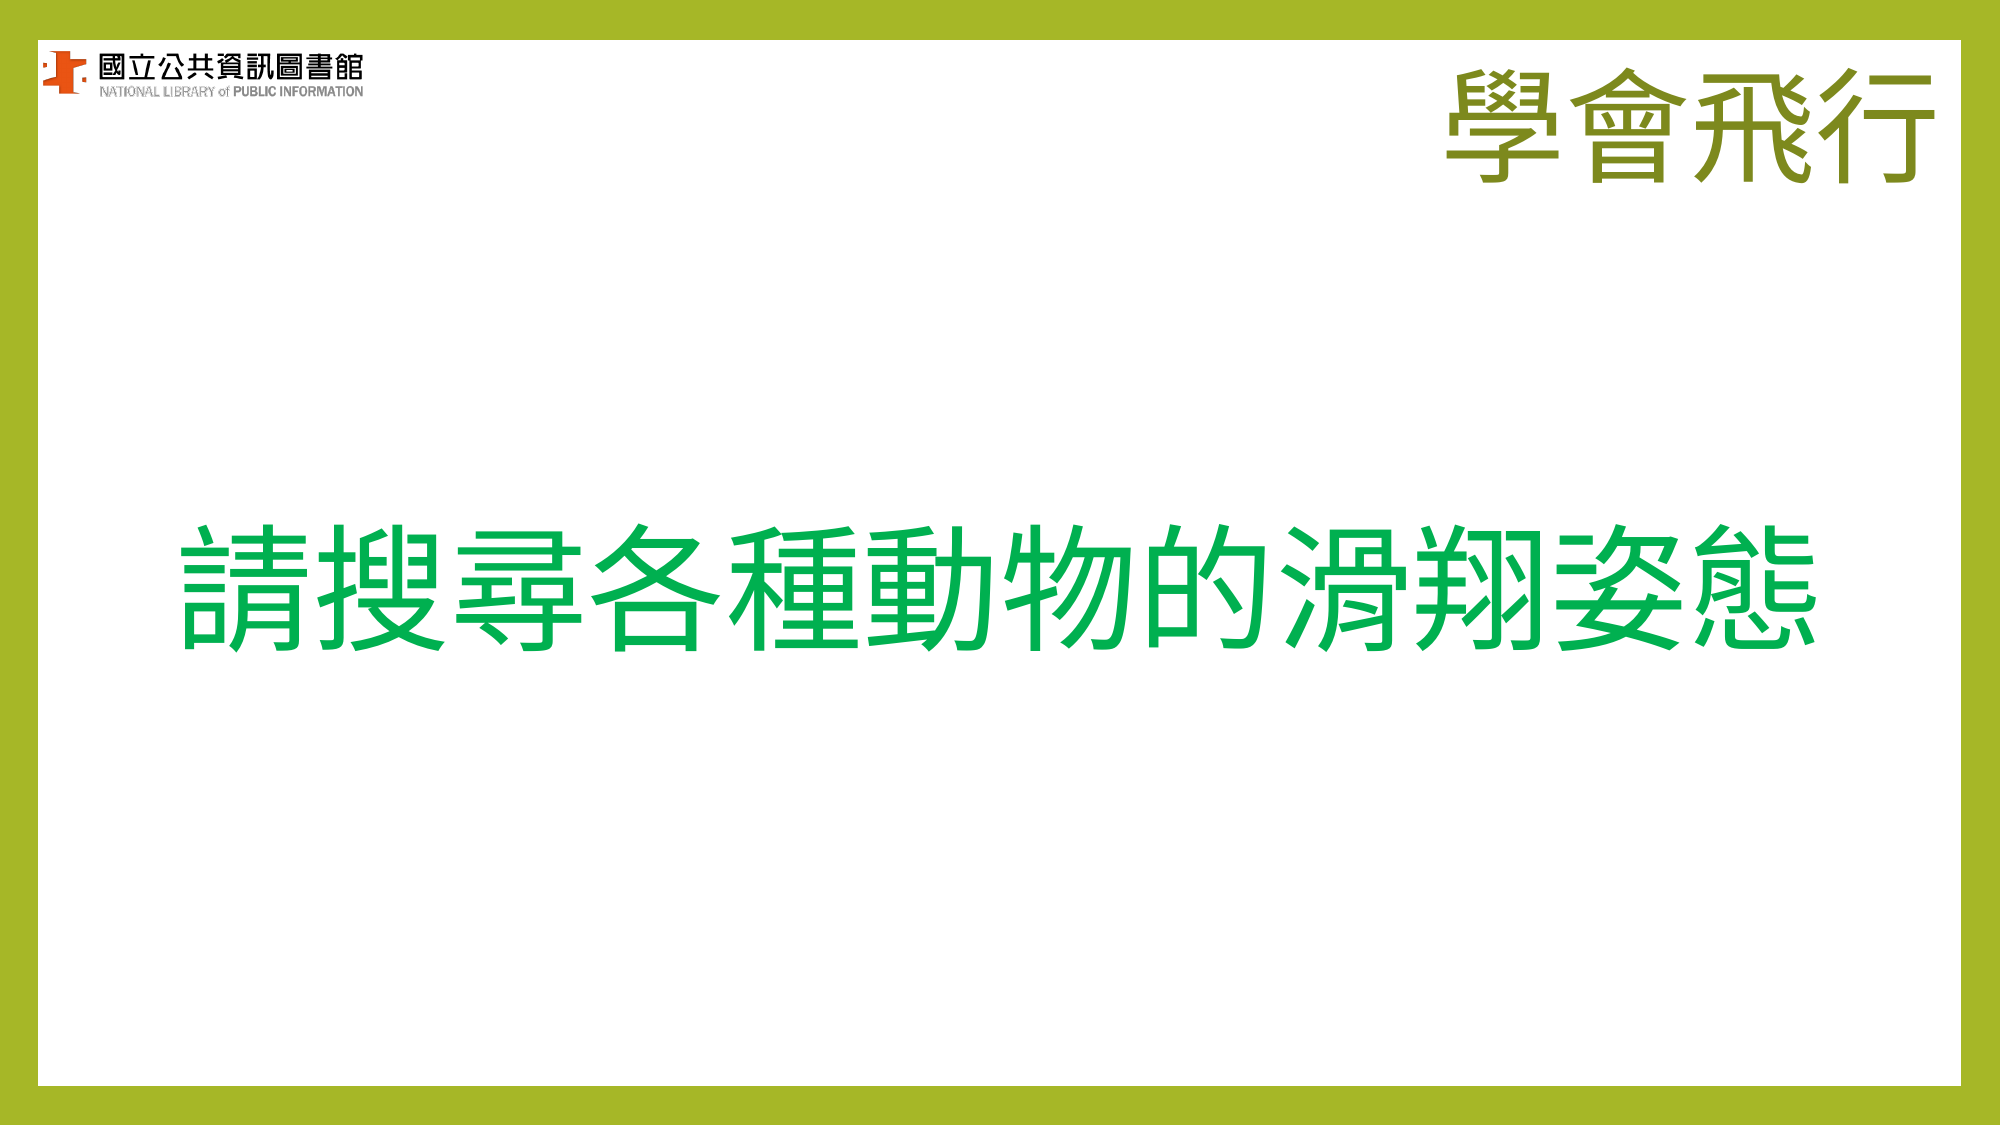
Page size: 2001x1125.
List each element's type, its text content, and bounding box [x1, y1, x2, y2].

text_box 學會飛行 [1425, 40, 1977, 208]
text_box 請搜尋各種動物的滑翔姿態 [160, 495, 1857, 678]
